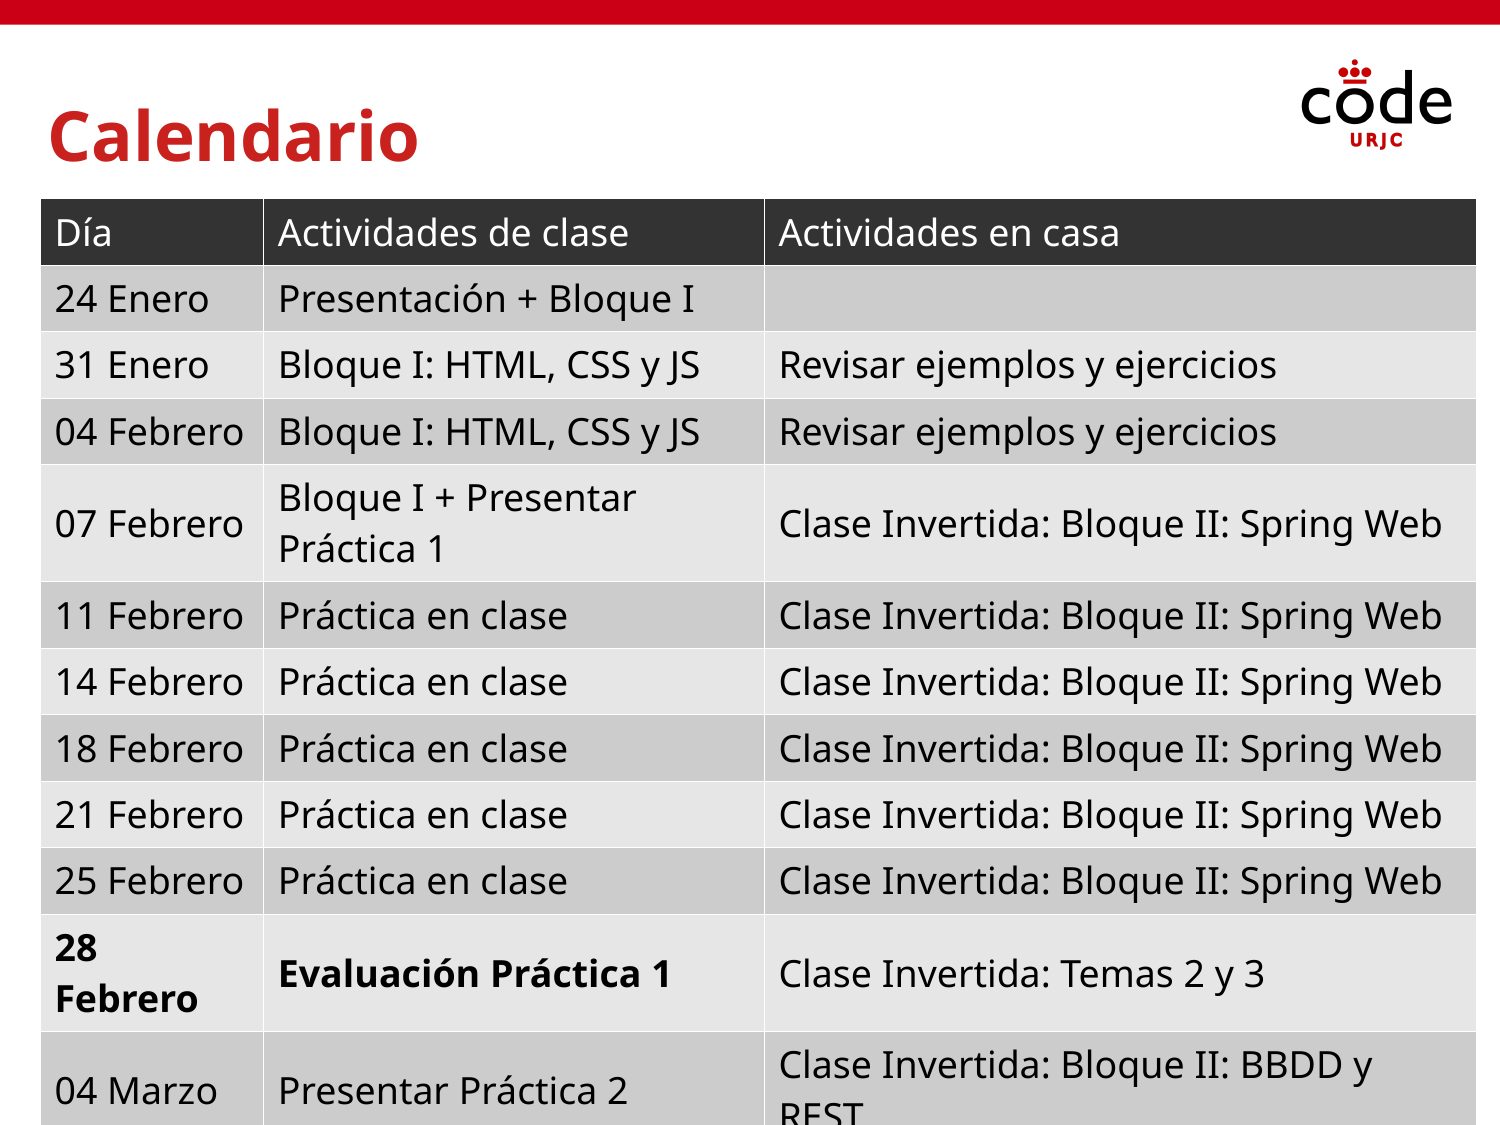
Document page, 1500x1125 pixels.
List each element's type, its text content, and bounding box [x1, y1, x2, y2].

table_cell Clase Invertida: Bloque II: BBDD y REST [765, 1032, 1476, 1125]
table_cell Práctica en clase [264, 782, 764, 847]
table_cell Práctica en clase [264, 848, 764, 914]
table_cell 28 Febrero [41, 915, 263, 1031]
table_cell 25 Febrero [41, 848, 263, 914]
table_cell Presentar Práctica 2 [264, 1032, 764, 1125]
table_cell Práctica en clase [264, 715, 764, 781]
picture [1284, 50, 1468, 161]
table_cell Presentación + Bloque I [264, 266, 764, 331]
table_cell [765, 266, 1476, 331]
table_cell Clase Invertida: Bloque II: Spring Web [765, 782, 1476, 847]
table_cell 04 Febrero [41, 399, 263, 464]
table_cell Clase Invertida: Bloque II: Spring Web [765, 715, 1476, 781]
table_cell 07 Febrero [41, 465, 263, 581]
table_cell 18 Febrero [41, 715, 263, 781]
table_cell Revisar ejemplos y ejercicios [765, 399, 1476, 464]
table_cell Revisar ejemplos y ejercicios [765, 332, 1476, 398]
table_cell 04 Marzo [41, 1032, 263, 1125]
table_cell Clase Invertida: Bloque II: Spring Web [765, 582, 1476, 648]
table_cell 31 Enero [41, 332, 263, 398]
table_cell Bloque I: HTML, CSS y JS [264, 332, 764, 398]
table_cell Práctica en clase [264, 582, 764, 648]
table_cell Bloque I: HTML, CSS y JS [264, 399, 764, 464]
table_cell Evaluación Práctica 1 [264, 915, 764, 1031]
table_cell 11 Febrero [41, 582, 263, 648]
table_cell Clase Invertida: Bloque II: Spring Web [765, 649, 1476, 714]
table_cell Clase Invertida: Temas 2 y 3 [765, 915, 1476, 1031]
table_cell Clase Invertida: Bloque II: Spring Web [765, 848, 1476, 914]
table_cell Práctica en clase [264, 649, 764, 714]
table_cell 21 Febrero [41, 782, 263, 847]
table_header Actividades de clase [264, 199, 764, 265]
table_cell Bloque I + Presentar Práctica 1 [264, 465, 764, 581]
table_cell 24 Enero [41, 266, 263, 331]
title Calendario [32, 79, 1383, 189]
table_header Día [41, 199, 263, 265]
table_header Actividades en casa [765, 199, 1476, 265]
table_cell 14 Febrero [41, 649, 263, 714]
table_cell Clase Invertida: Bloque II: Spring Web [765, 465, 1476, 581]
